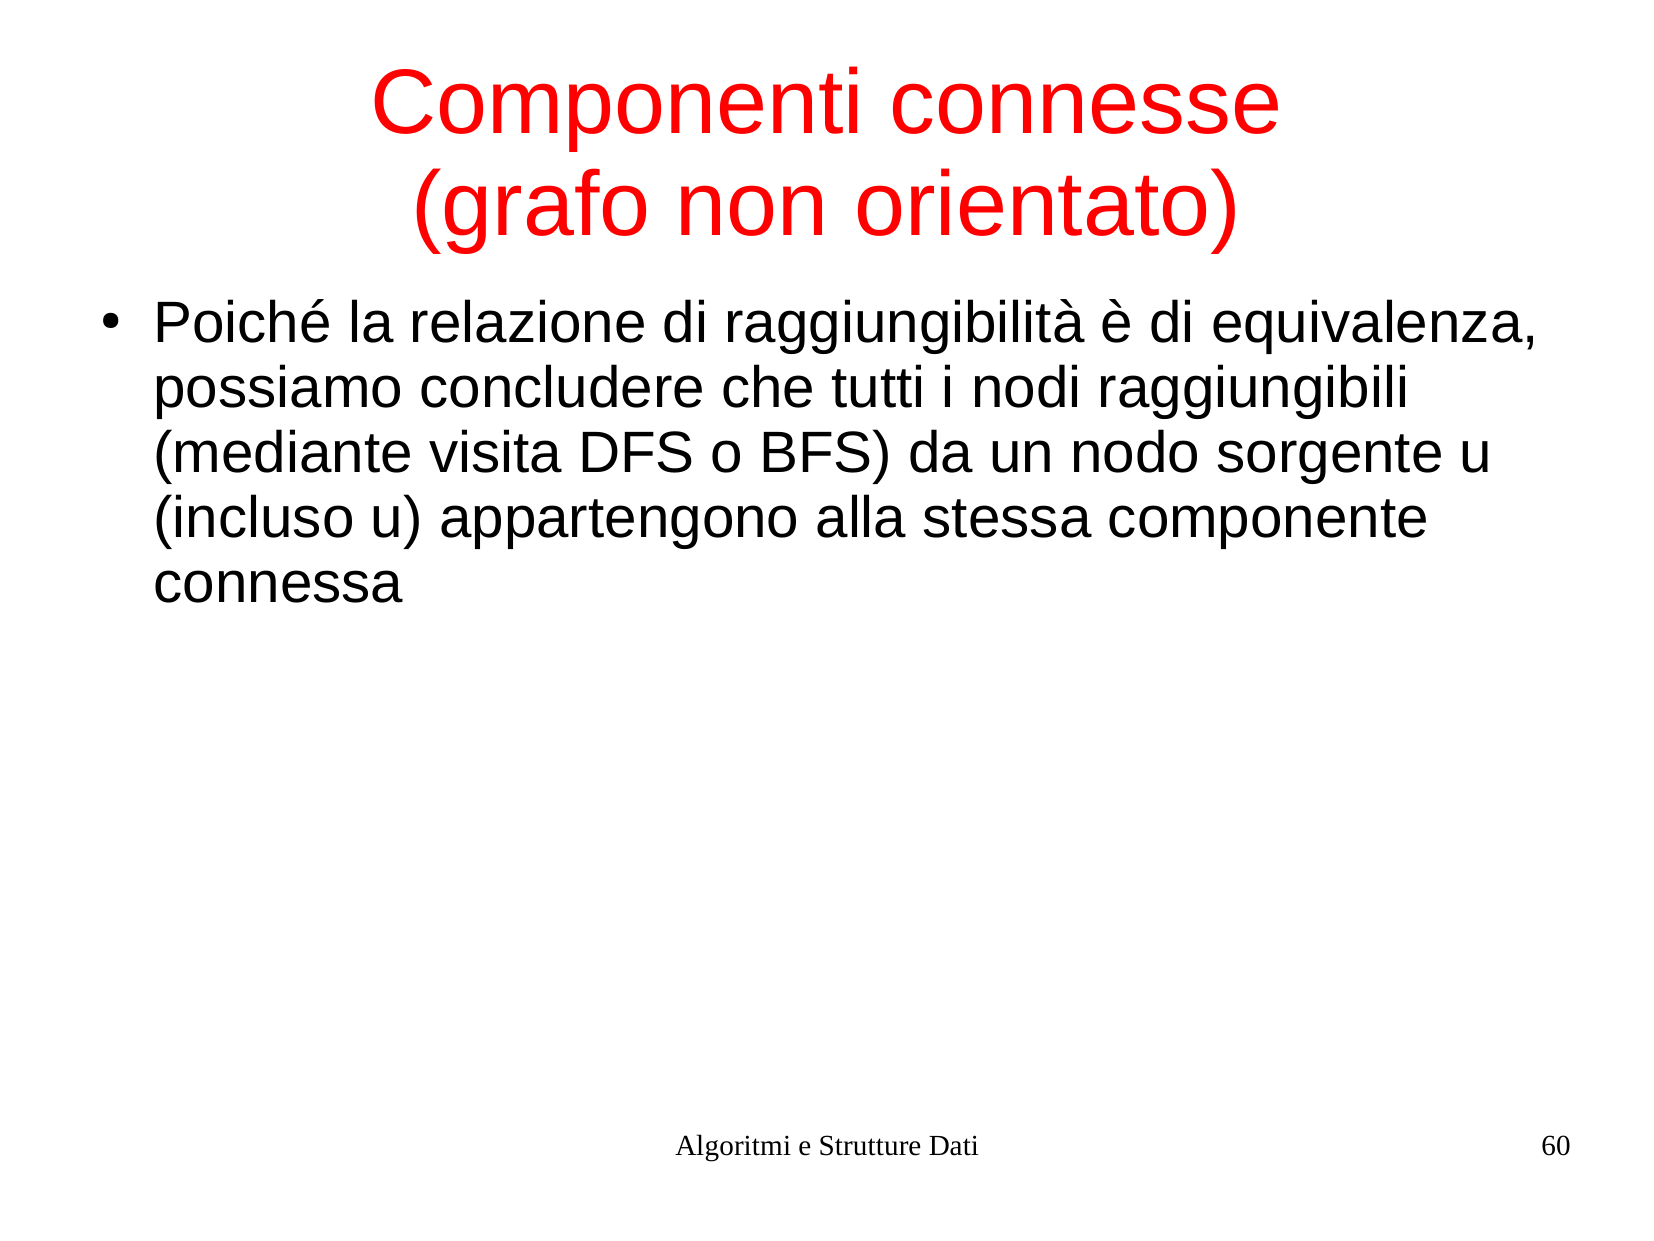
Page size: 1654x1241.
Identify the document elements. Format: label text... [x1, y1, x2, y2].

list Poiché la relazione di raggiungibilità è di equivalenza, possiamo concludere che tutti i nodi raggiungibili (mediante visita DFS o BFS) da un nodo sorgente u (incluso u) appartengono alla stessa componente connessa [82, 290, 1571, 1109]
title Componenti connesse (grafo non orientato) [82, 49, 1571, 257]
